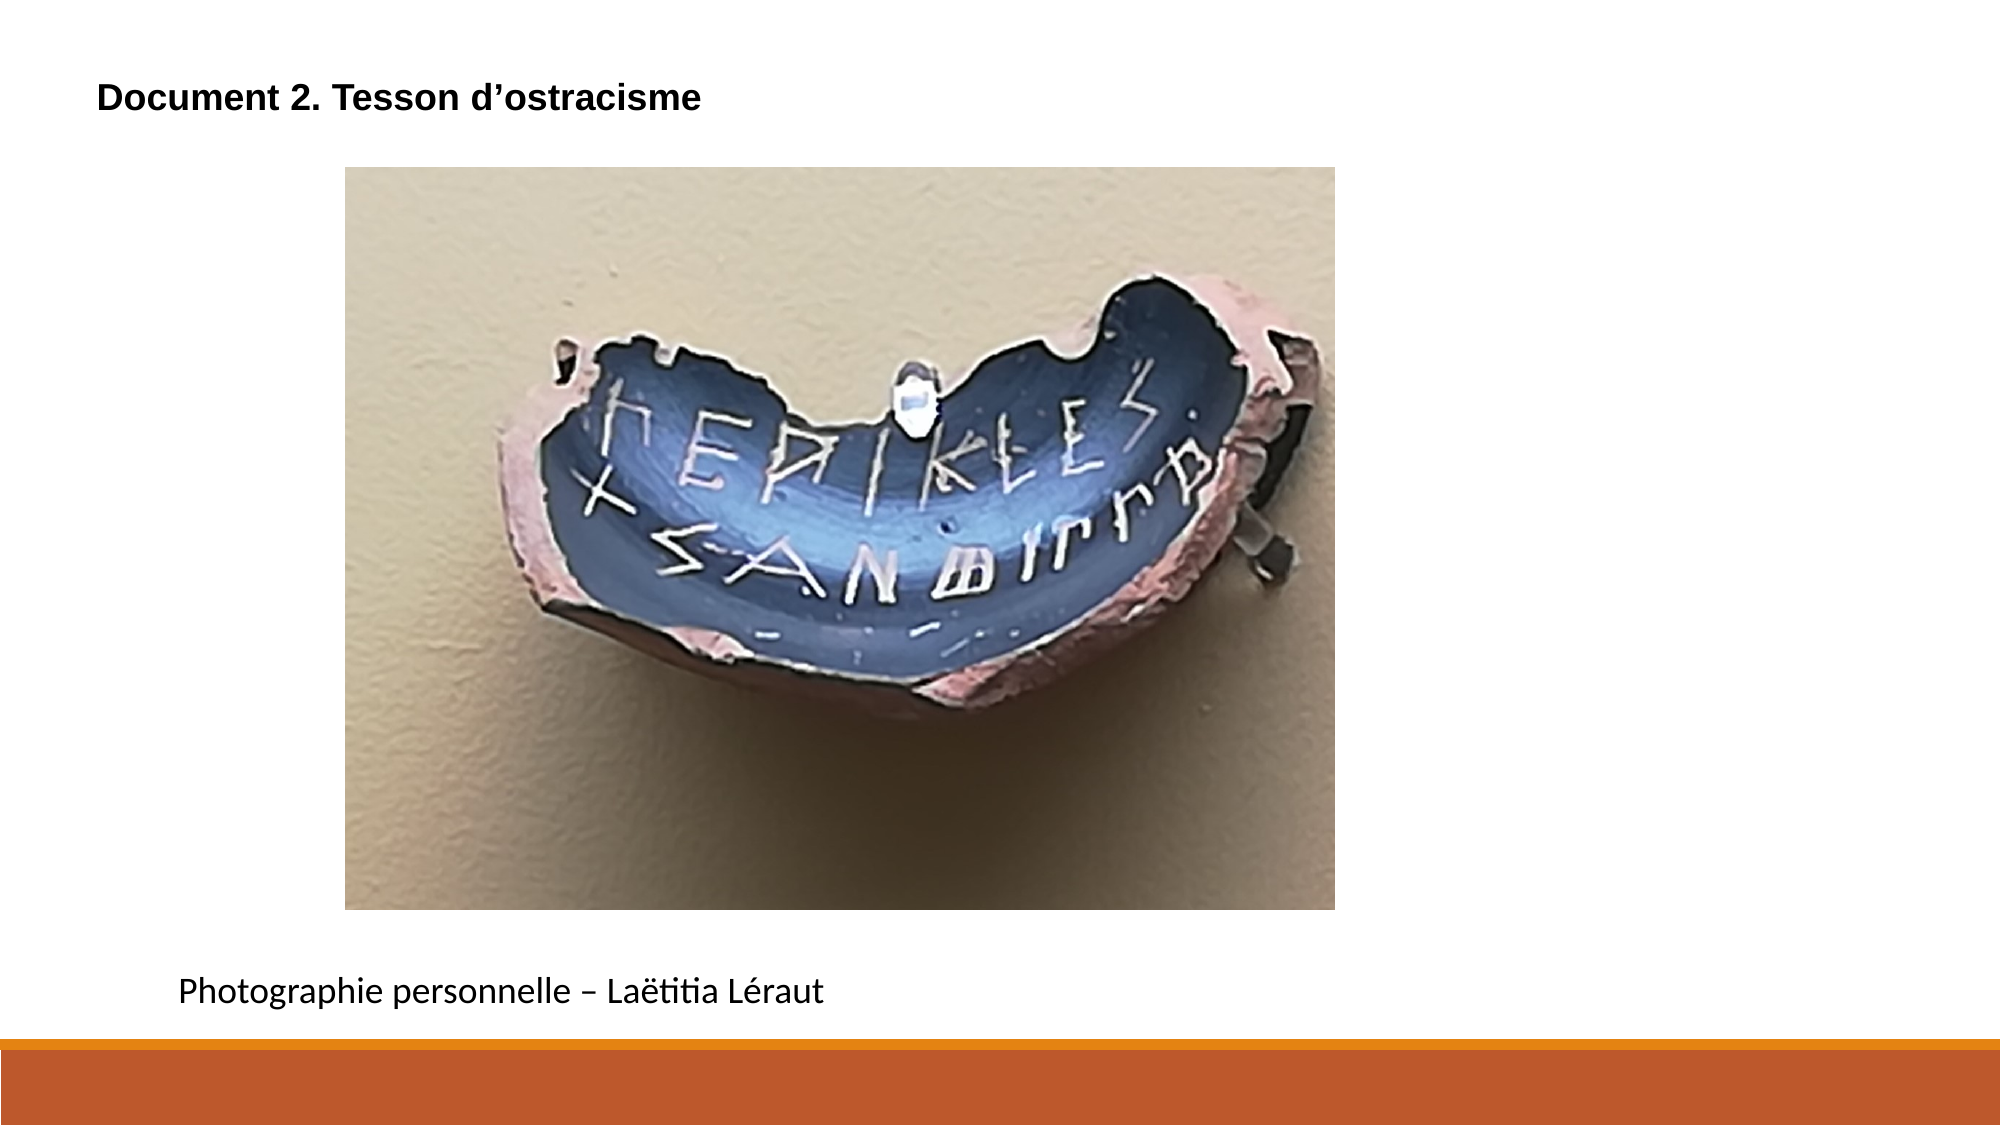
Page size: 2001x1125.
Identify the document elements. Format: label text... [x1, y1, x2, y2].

picture [345, 167, 1335, 910]
text_box Photographie personnelle – Laëtitia Léraut [163, 958, 917, 1019]
text_box Document 2. Tesson d’ostracisme [81, 65, 1012, 126]
